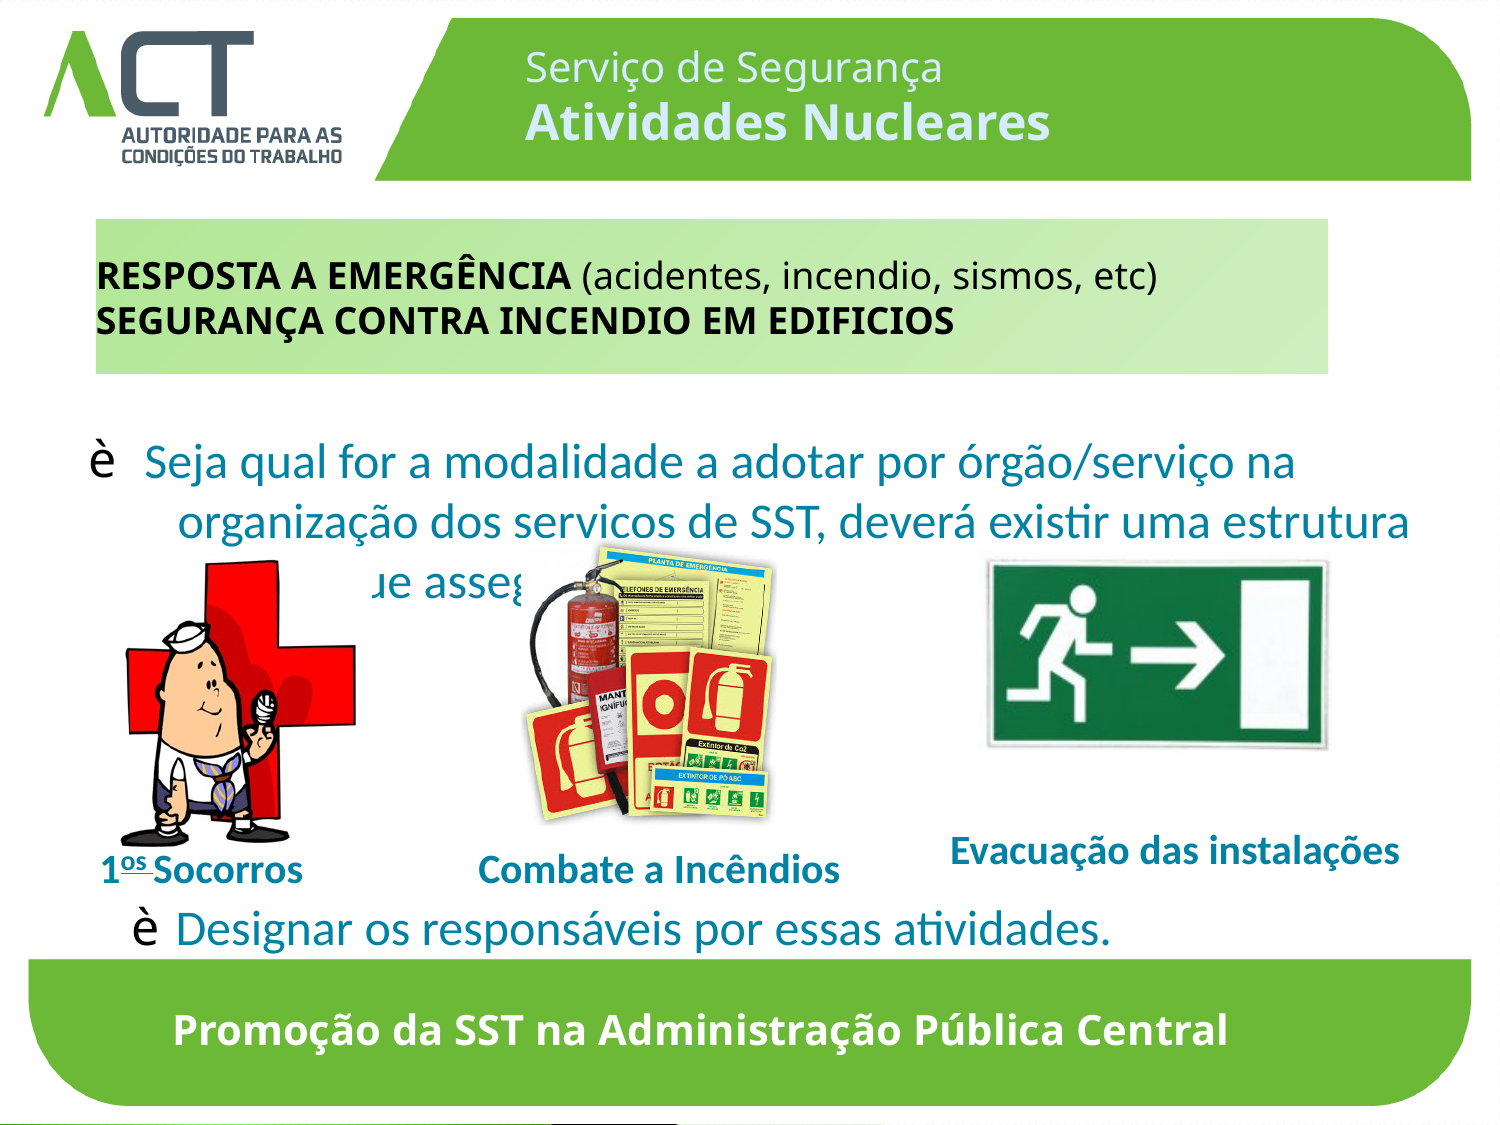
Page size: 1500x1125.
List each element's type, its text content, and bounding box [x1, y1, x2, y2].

text_box Designar os responsáveis por essas atividades. [116, 888, 1246, 965]
text_box Promoção da SST na Administração Pública Central [172, 988, 1361, 1070]
text_box RESPOSTA A EMERGÊNCIA (acidentes, incendio, sismos, etc) SEGURANÇA CONTRA INCENDIO EM EDIFICIOS [96, 220, 1328, 374]
text_box Seja qual for a modalidade a adotar por órgão/serviço na organização dos serviços de SST, deverá existir uma estrutura interna que assegure: [73, 420, 1468, 618]
text_box Evacuação das instalações [915, 815, 1436, 882]
text_box Serviço de Segurança Atividades Nucleares [510, 24, 1328, 167]
text_box Combate a Incêndios [457, 834, 863, 888]
picture [979, 550, 1332, 753]
picture [105, 550, 372, 848]
text_box 1os Socorros [52, 833, 351, 900]
picture [521, 538, 777, 826]
